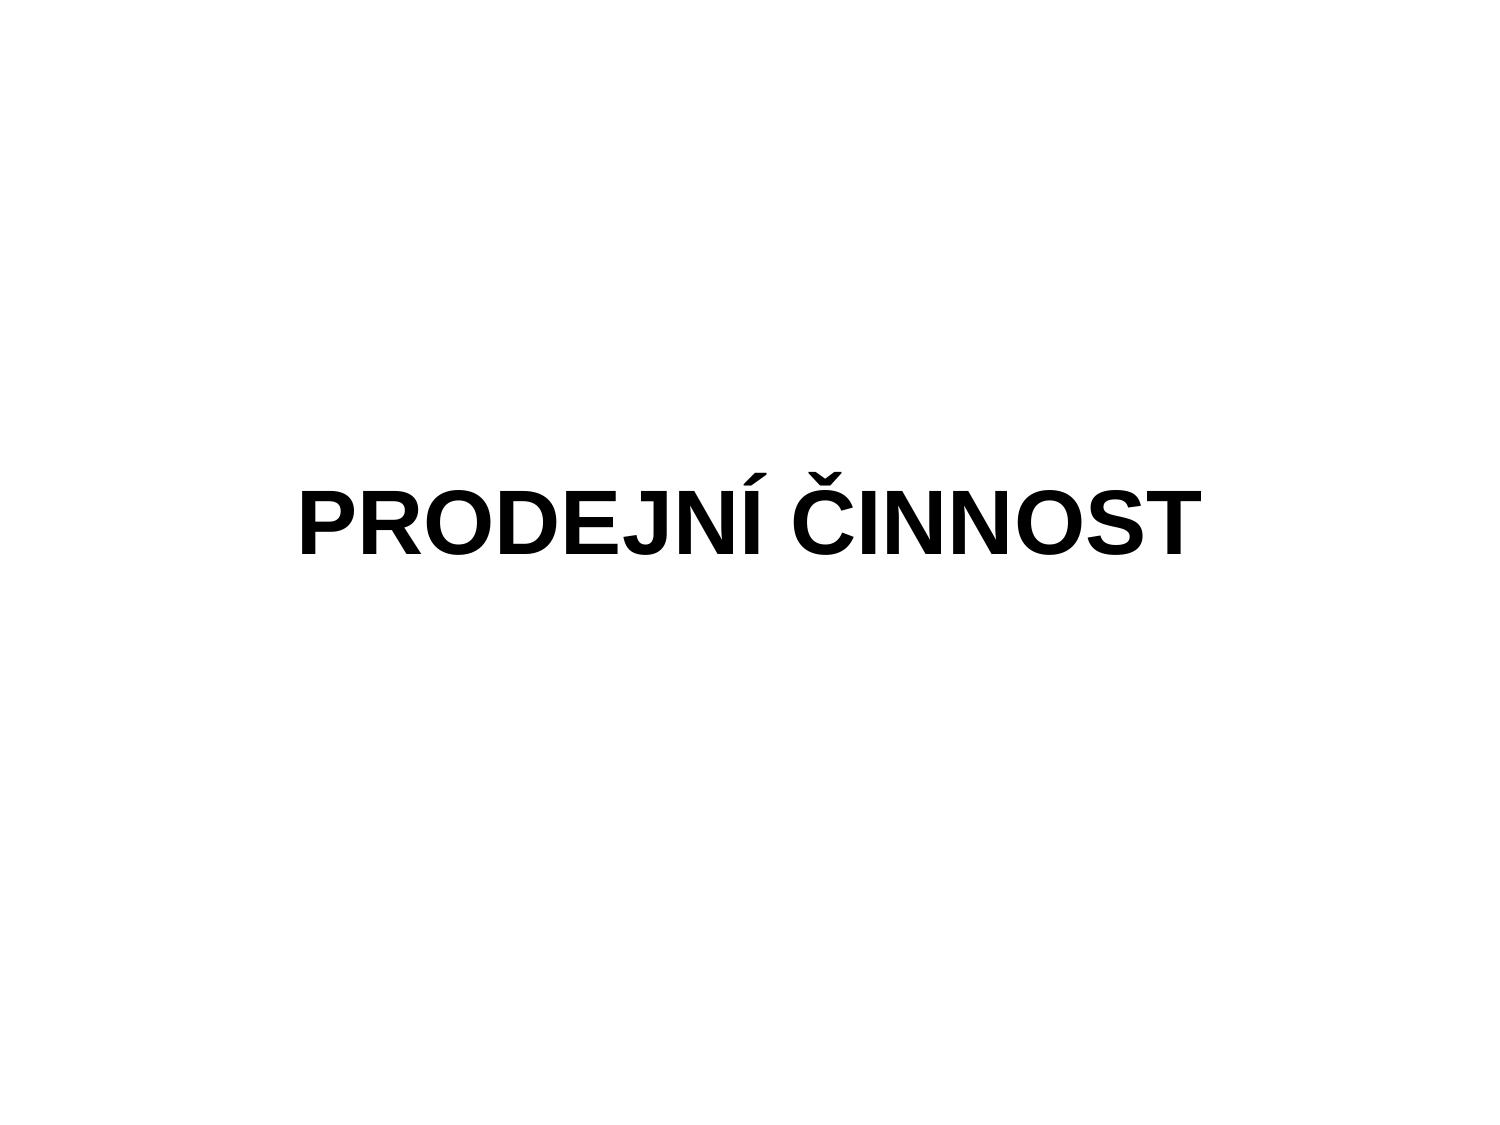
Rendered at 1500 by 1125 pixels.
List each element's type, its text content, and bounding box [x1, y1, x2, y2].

title PRODEJNÍ ČINNOST [88, 397, 1412, 639]
